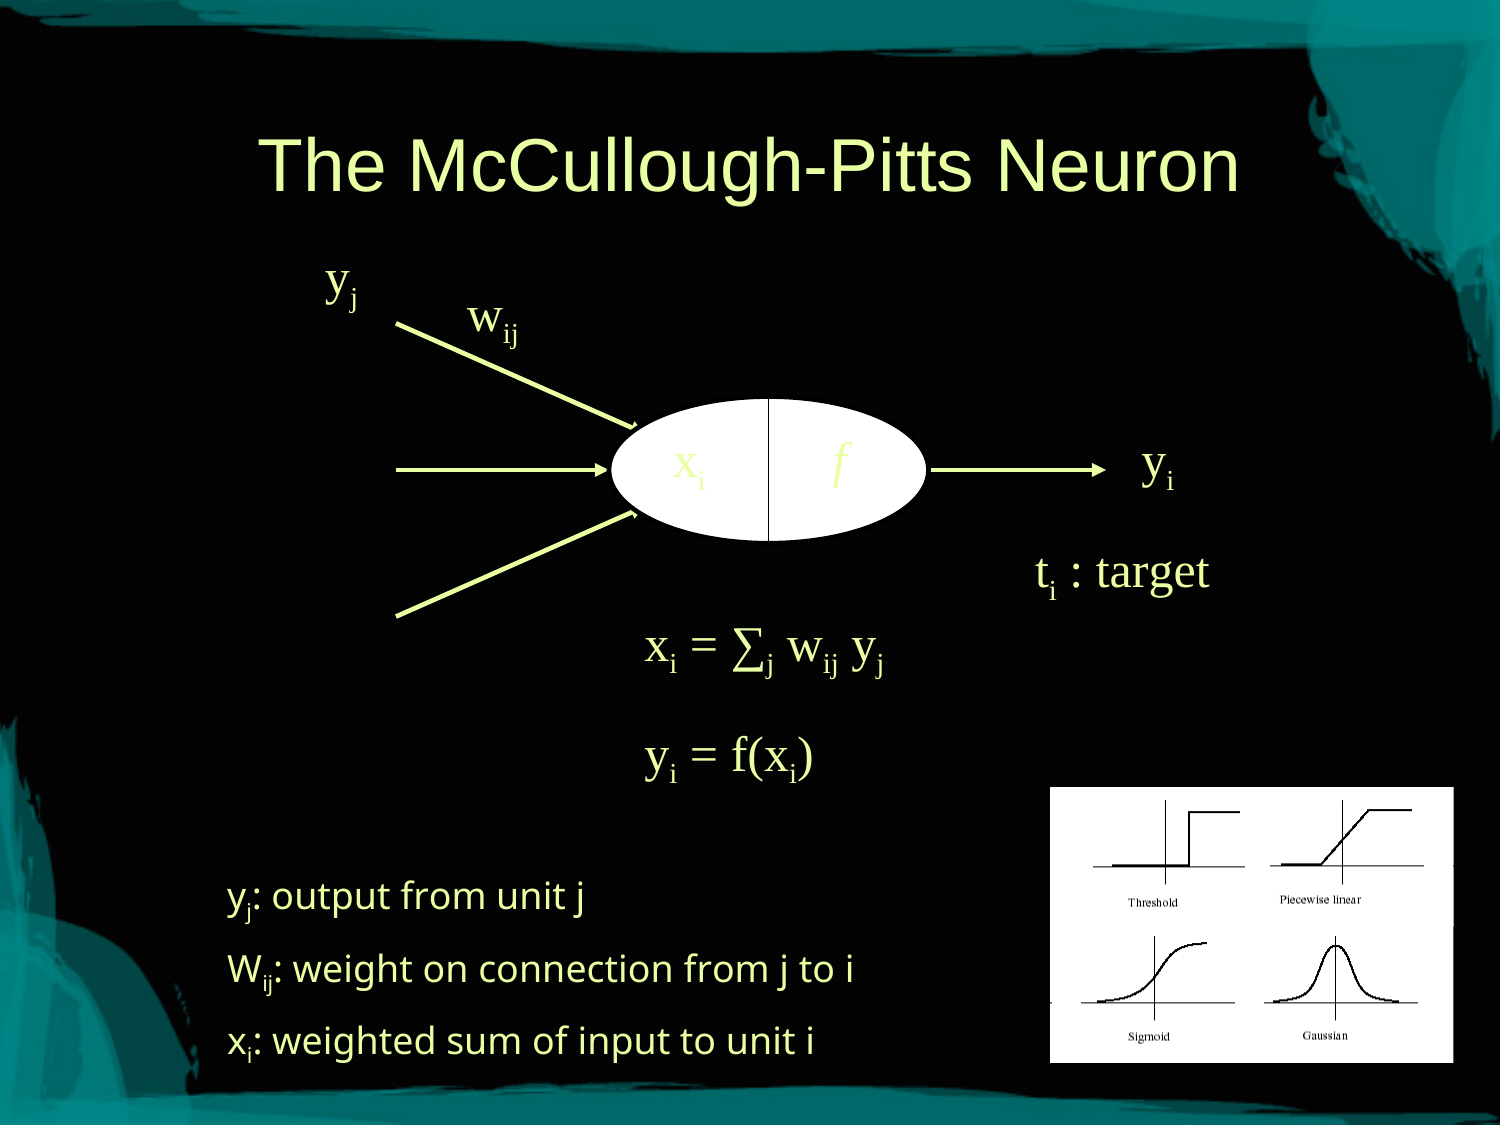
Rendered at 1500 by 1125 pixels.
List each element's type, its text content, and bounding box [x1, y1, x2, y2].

text_box f [832, 433, 865, 507]
text_box yj [324, 249, 397, 324]
text_box yi = f(xi) [644, 726, 965, 801]
text_box wij [466, 286, 538, 361]
text_box xi = ∑j wij yj [644, 616, 965, 690]
title The McCullough-Pitts Neuron [87, 69, 1413, 263]
text_box ti : target [1035, 543, 1213, 617]
list yj: output from unit j Wij: weight on connection from j to i xi: weighted sum of input to unit i [212, 862, 938, 1093]
text_box yi [1141, 433, 1213, 507]
text_box [608, 396, 929, 544]
text_box xi [672, 433, 737, 507]
picture [0, 0, 1500, 1125]
